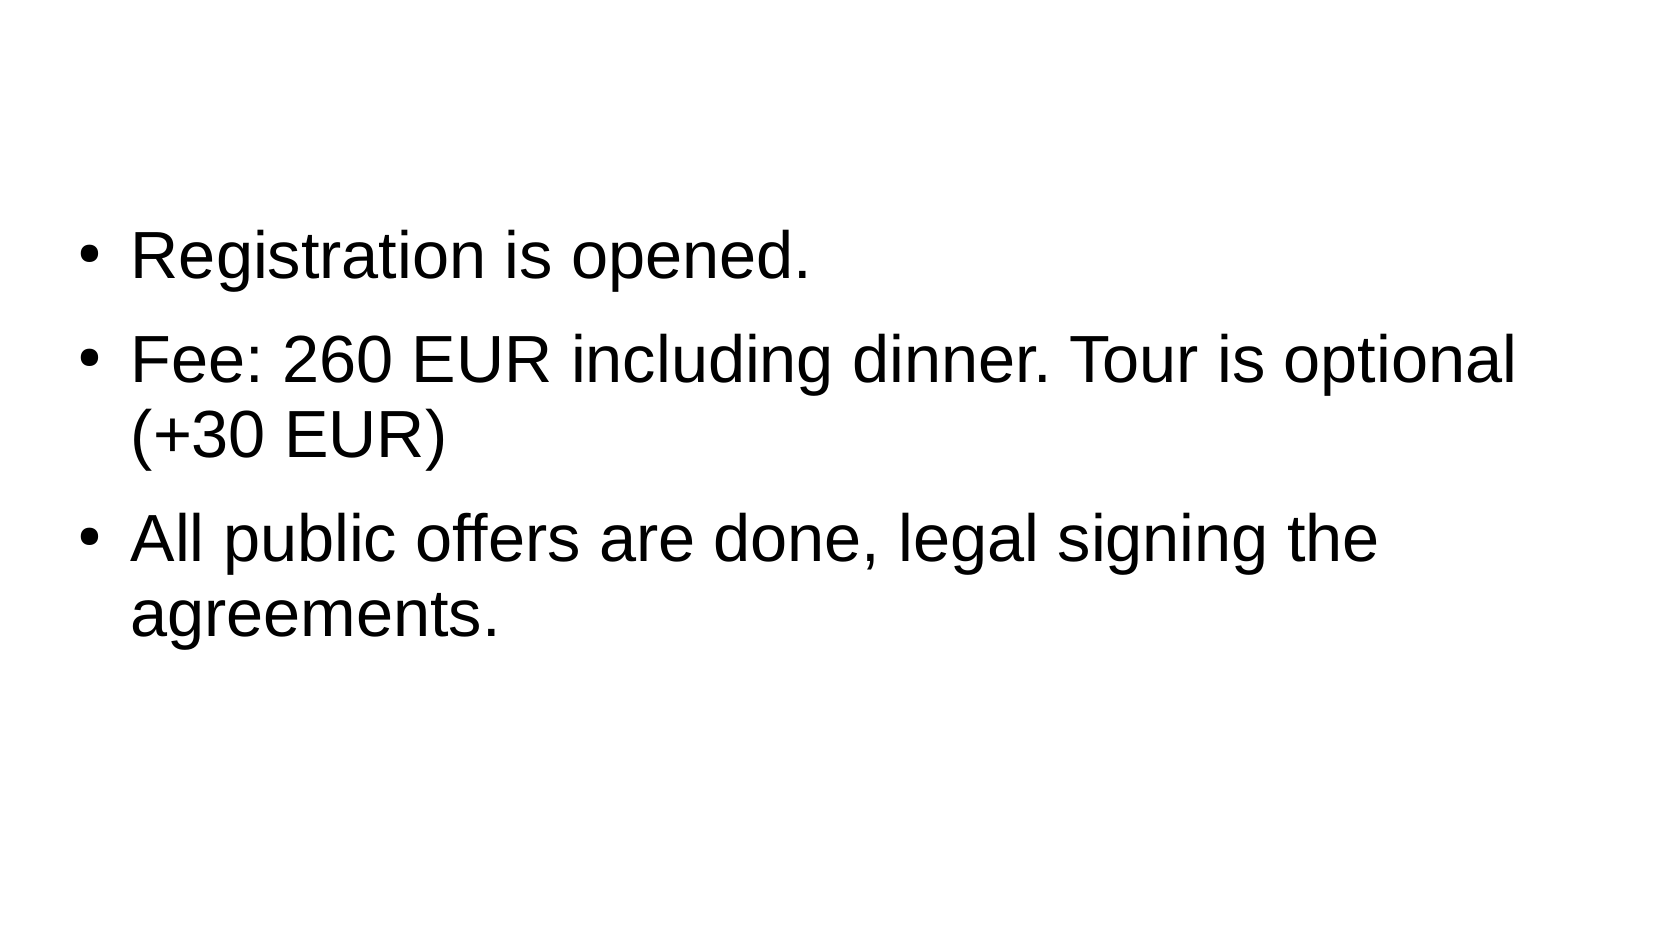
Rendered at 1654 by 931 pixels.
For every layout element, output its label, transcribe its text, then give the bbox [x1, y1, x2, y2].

list Registration is opened. Fee: 260 EUR including dinner. Tour is optional (+30 EUR) All public offers are done, legal signing the agreements. [60, 217, 1549, 758]
